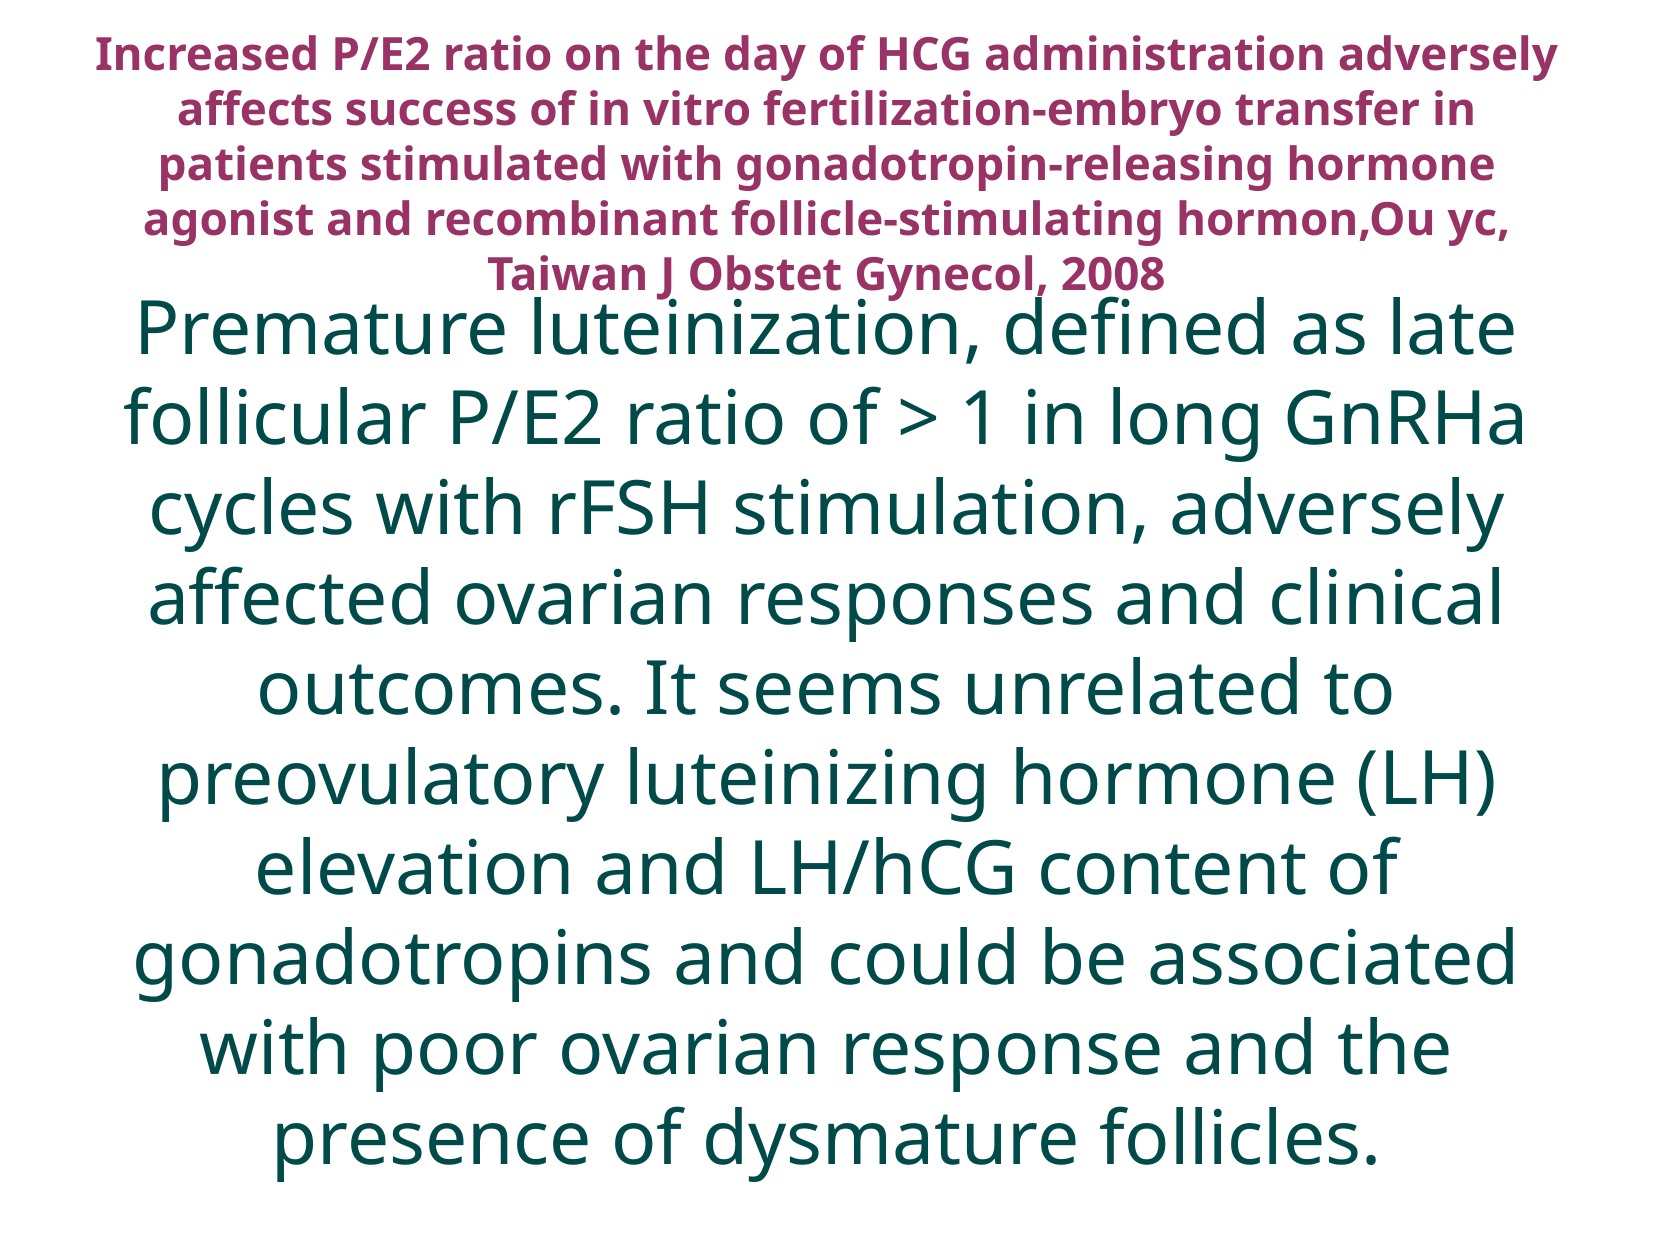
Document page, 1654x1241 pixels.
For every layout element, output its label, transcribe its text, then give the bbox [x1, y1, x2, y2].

title Increased P/E2 ratio on the day of HCG administration adversely affects success of in vitro fertilization-embryo transfer in patients stimulated with gonadotropin-releasing hormone agonist and recombinant follicle-stimulating hormon,Ou yc, Taiwan J Obstet Gynecol, 2008 [82, 24, 1571, 279]
subtitle Premature luteinization, defined as late follicular P/E2 ratio of > 1 in long GnRHa cycles with rFSH stimulation, adversely affected ovarian responses and clinical outcomes. It seems unrelated to preovulatory luteinizing hormone (LH) elevation and LH/hCG content of gonadotropins and could be associated with poor ovarian response and the presence of dysmature follicles. [82, 279, 1571, 1120]
